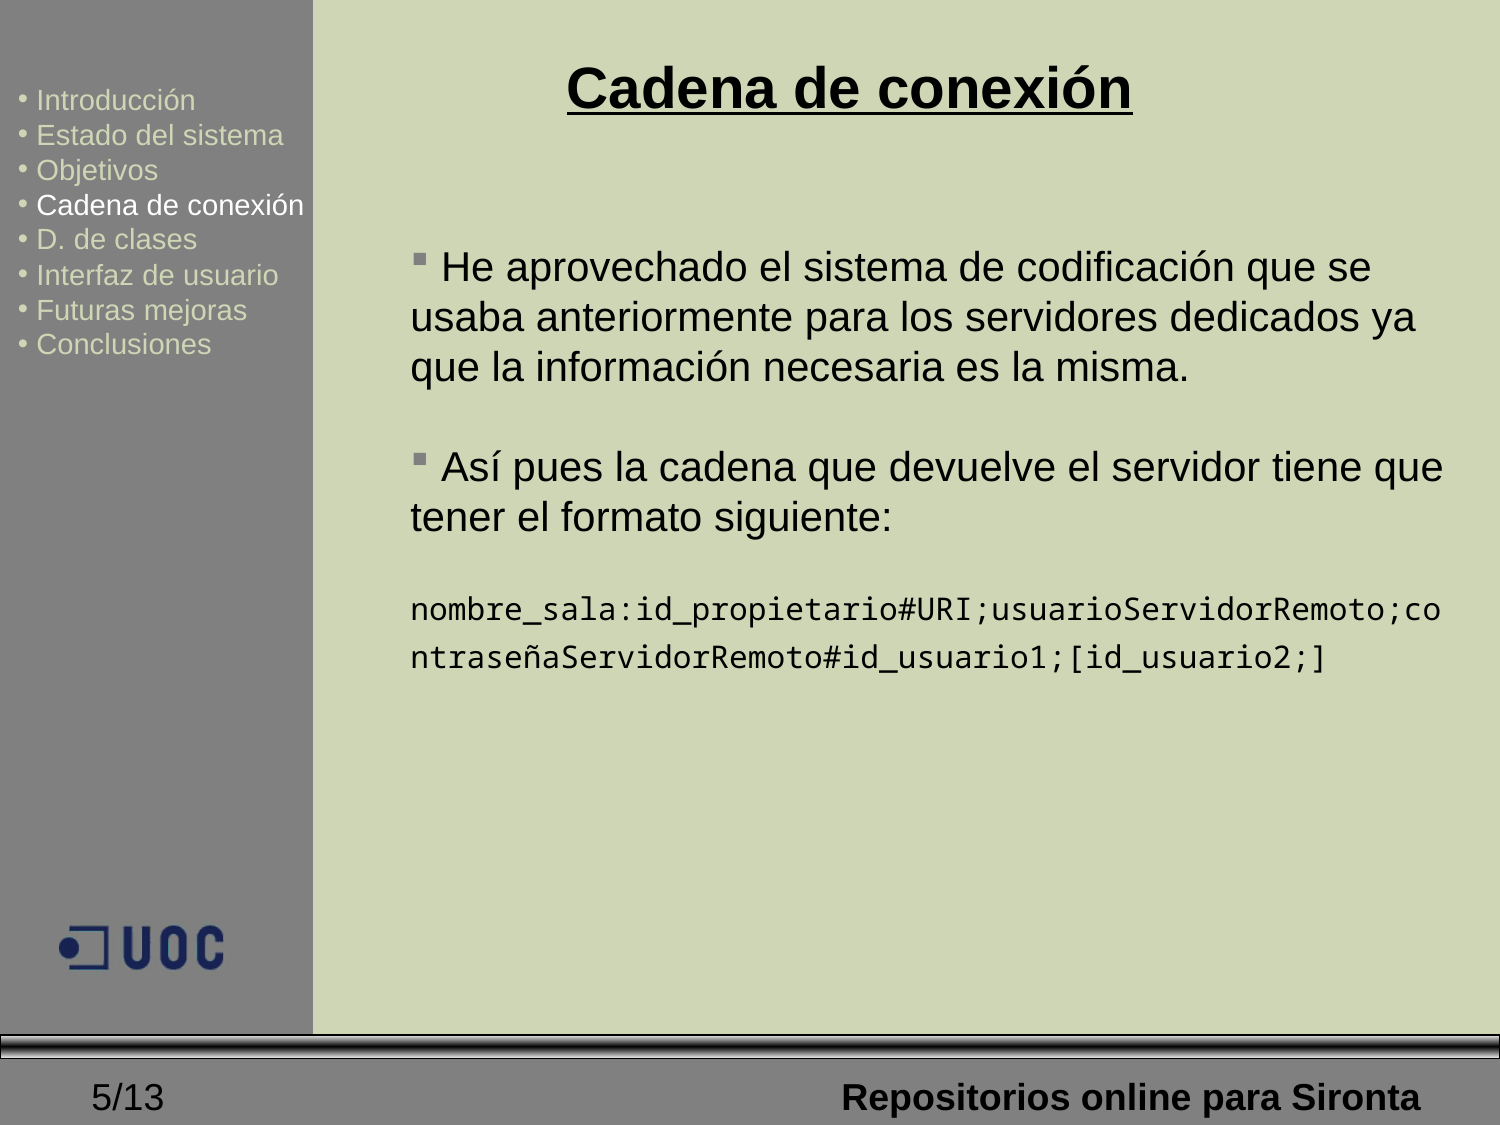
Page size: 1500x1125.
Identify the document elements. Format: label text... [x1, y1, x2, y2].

picture [59, 915, 237, 988]
text_box [0, 0, 1500, 1059]
text_box Repositorios online para Sironta [826, 1064, 1500, 1125]
text_box He aprovechado el sistema de codificación que se usaba anteriormente para los servidores dedicados ya que la información necesaria es la misma. Así pues la cadena que devuelve el servidor tiene que tener el formato siguiente: nombre_sala:id_propietario#URI;usuarioServidorRemoto;contraseñaServidorRemoto#id_usuario1;[id_usuario2;] [395, 231, 1471, 685]
text_box Introducción Estado del sistema Objetivos Cadena de conexión D. de clases Interfaz de usuario Futuras mejoras Conclusiones [3, 73, 320, 439]
text_box Cadena de conexión [551, 42, 1149, 129]
